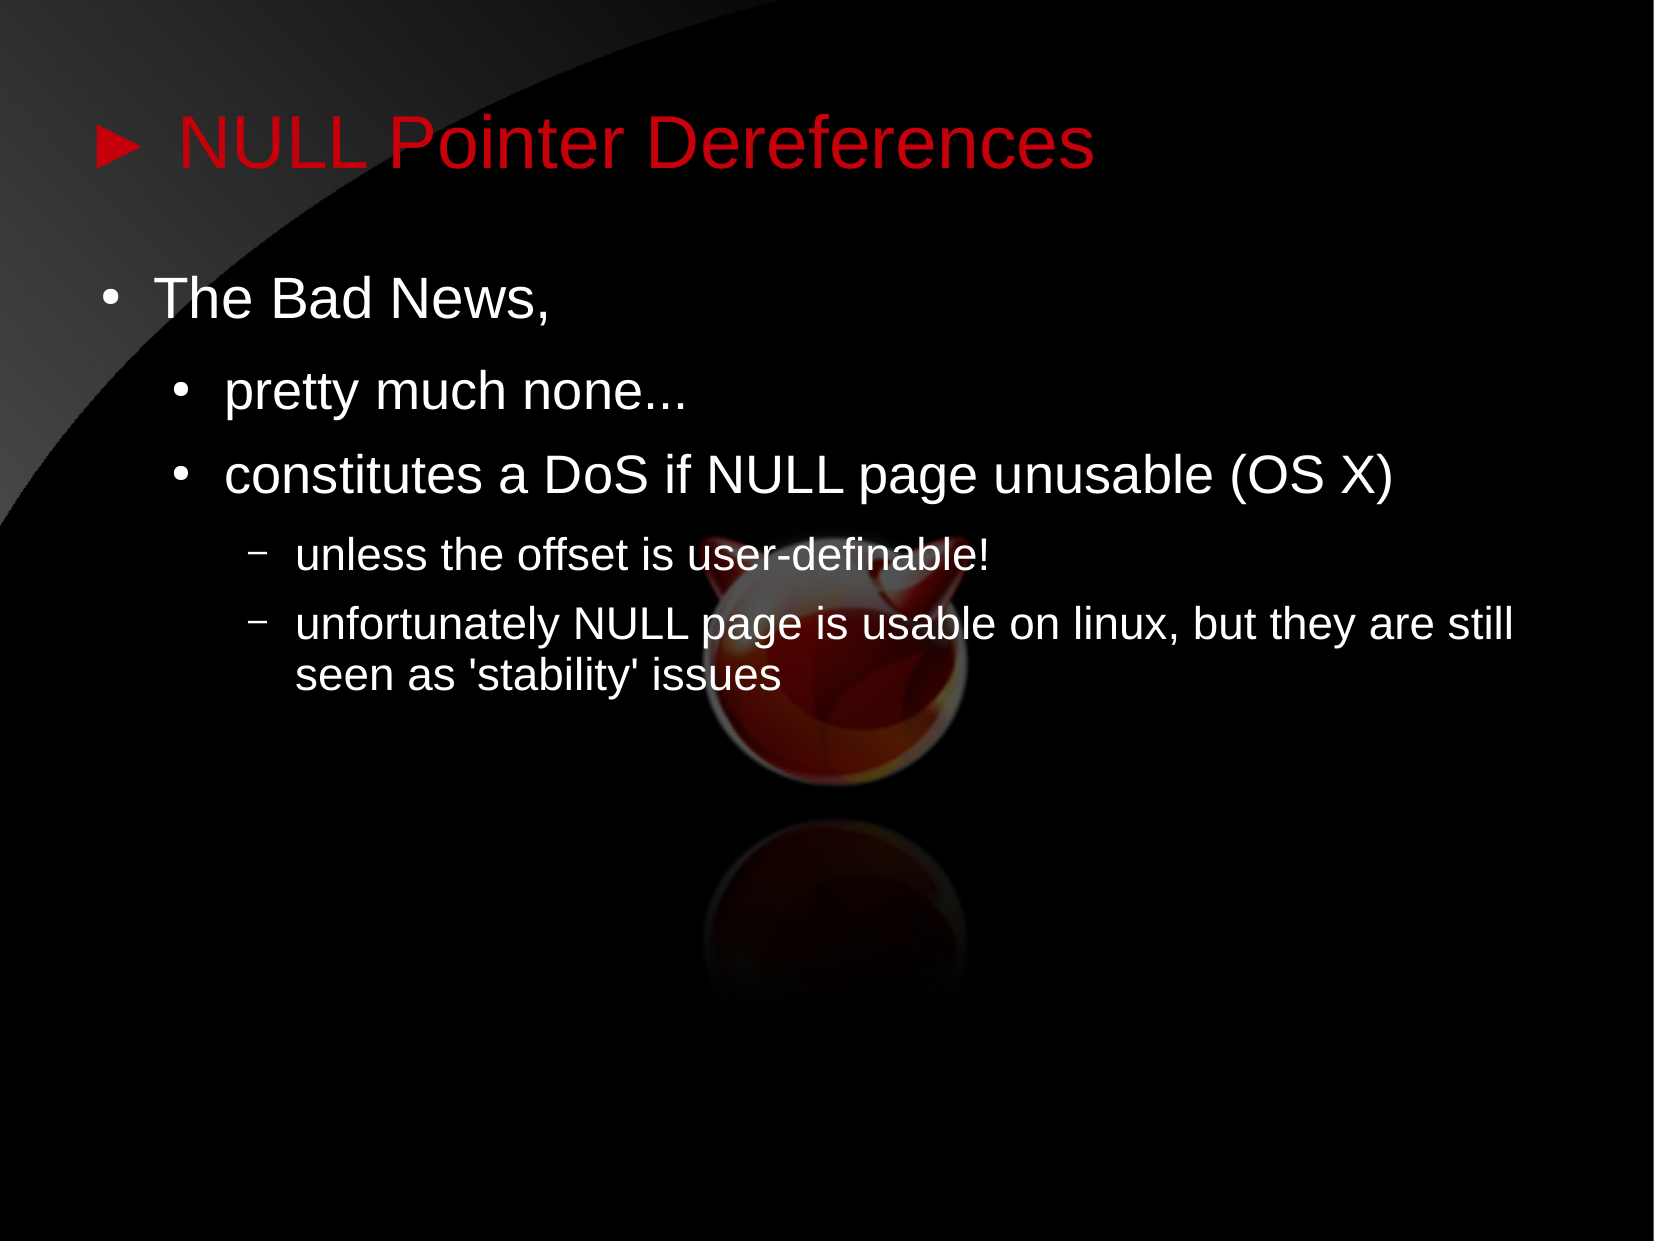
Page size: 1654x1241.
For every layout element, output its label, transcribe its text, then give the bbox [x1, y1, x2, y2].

title ► NULL Pointer Dereferences [82, 49, 1571, 237]
list The Bad News, pretty much none... constitutes a DoS if NULL page unusable (OS X) unless the offset is user-definable! unfortunately NULL page is usable on linux, but they are still seen as 'stability' issues [82, 265, 1571, 1152]
picture [0, 0, 1654, 1241]
